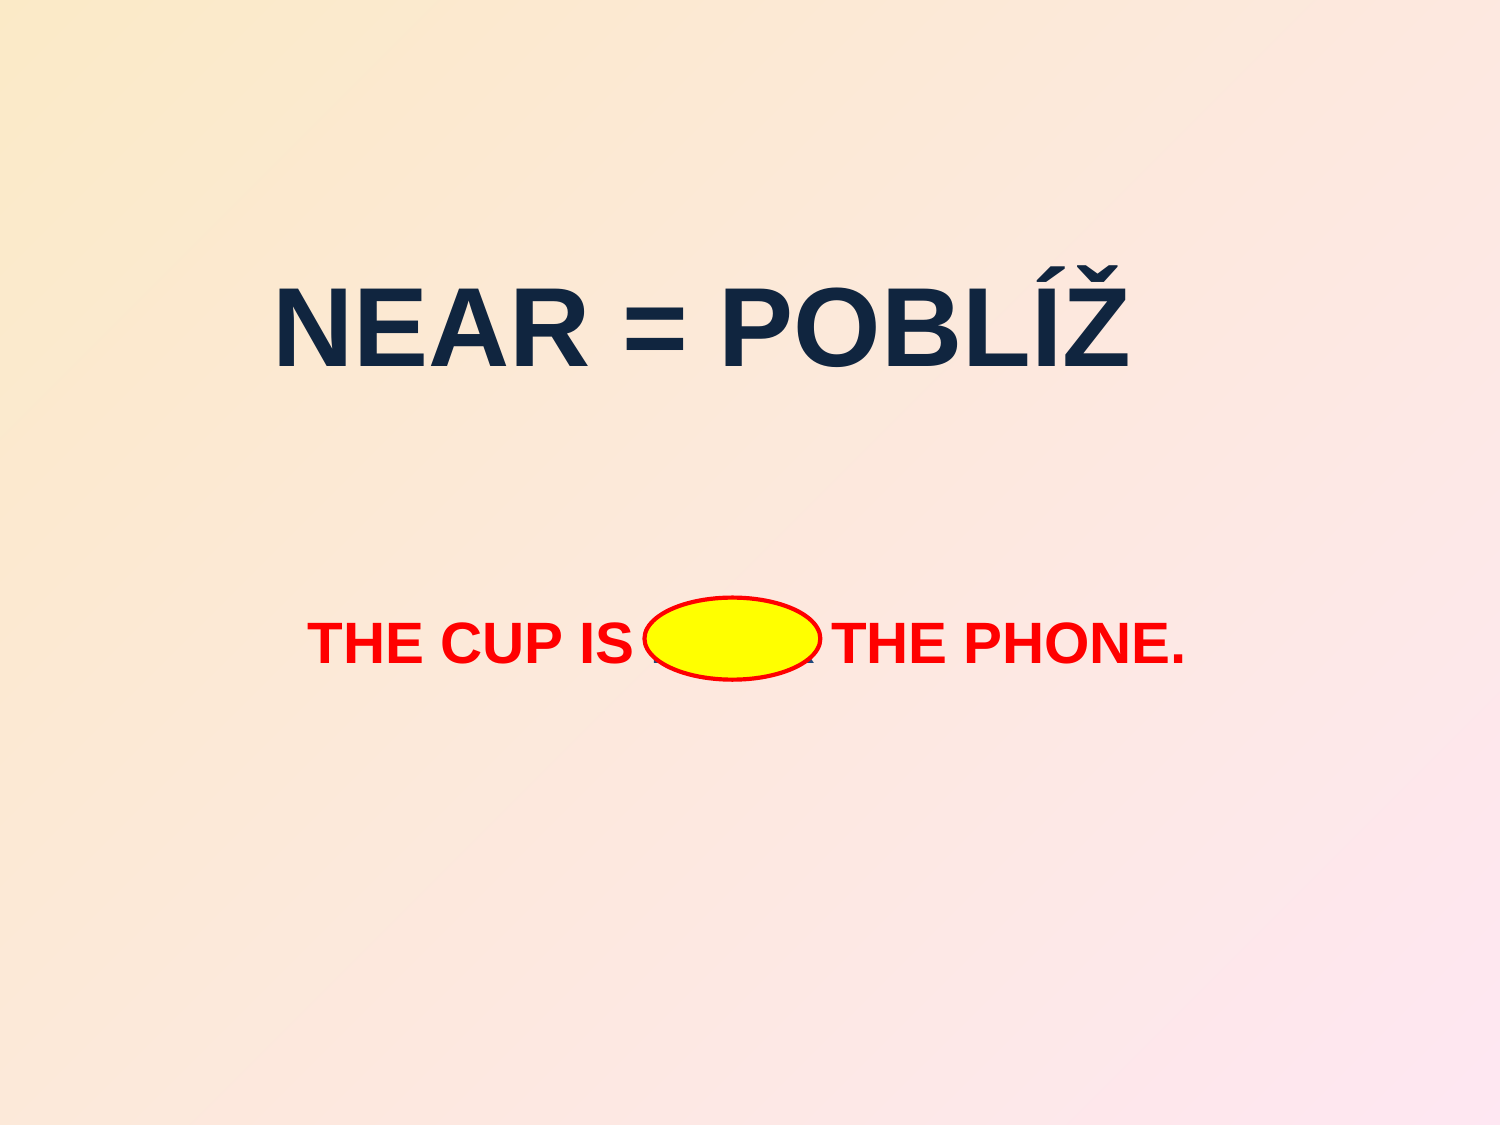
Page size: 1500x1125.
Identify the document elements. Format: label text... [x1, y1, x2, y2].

text_box [644, 597, 821, 680]
text_box THE CUP IS NEAR THE PHONE. [292, 597, 1313, 684]
text_box NEAR = POBLÍŽ [257, 246, 1301, 397]
